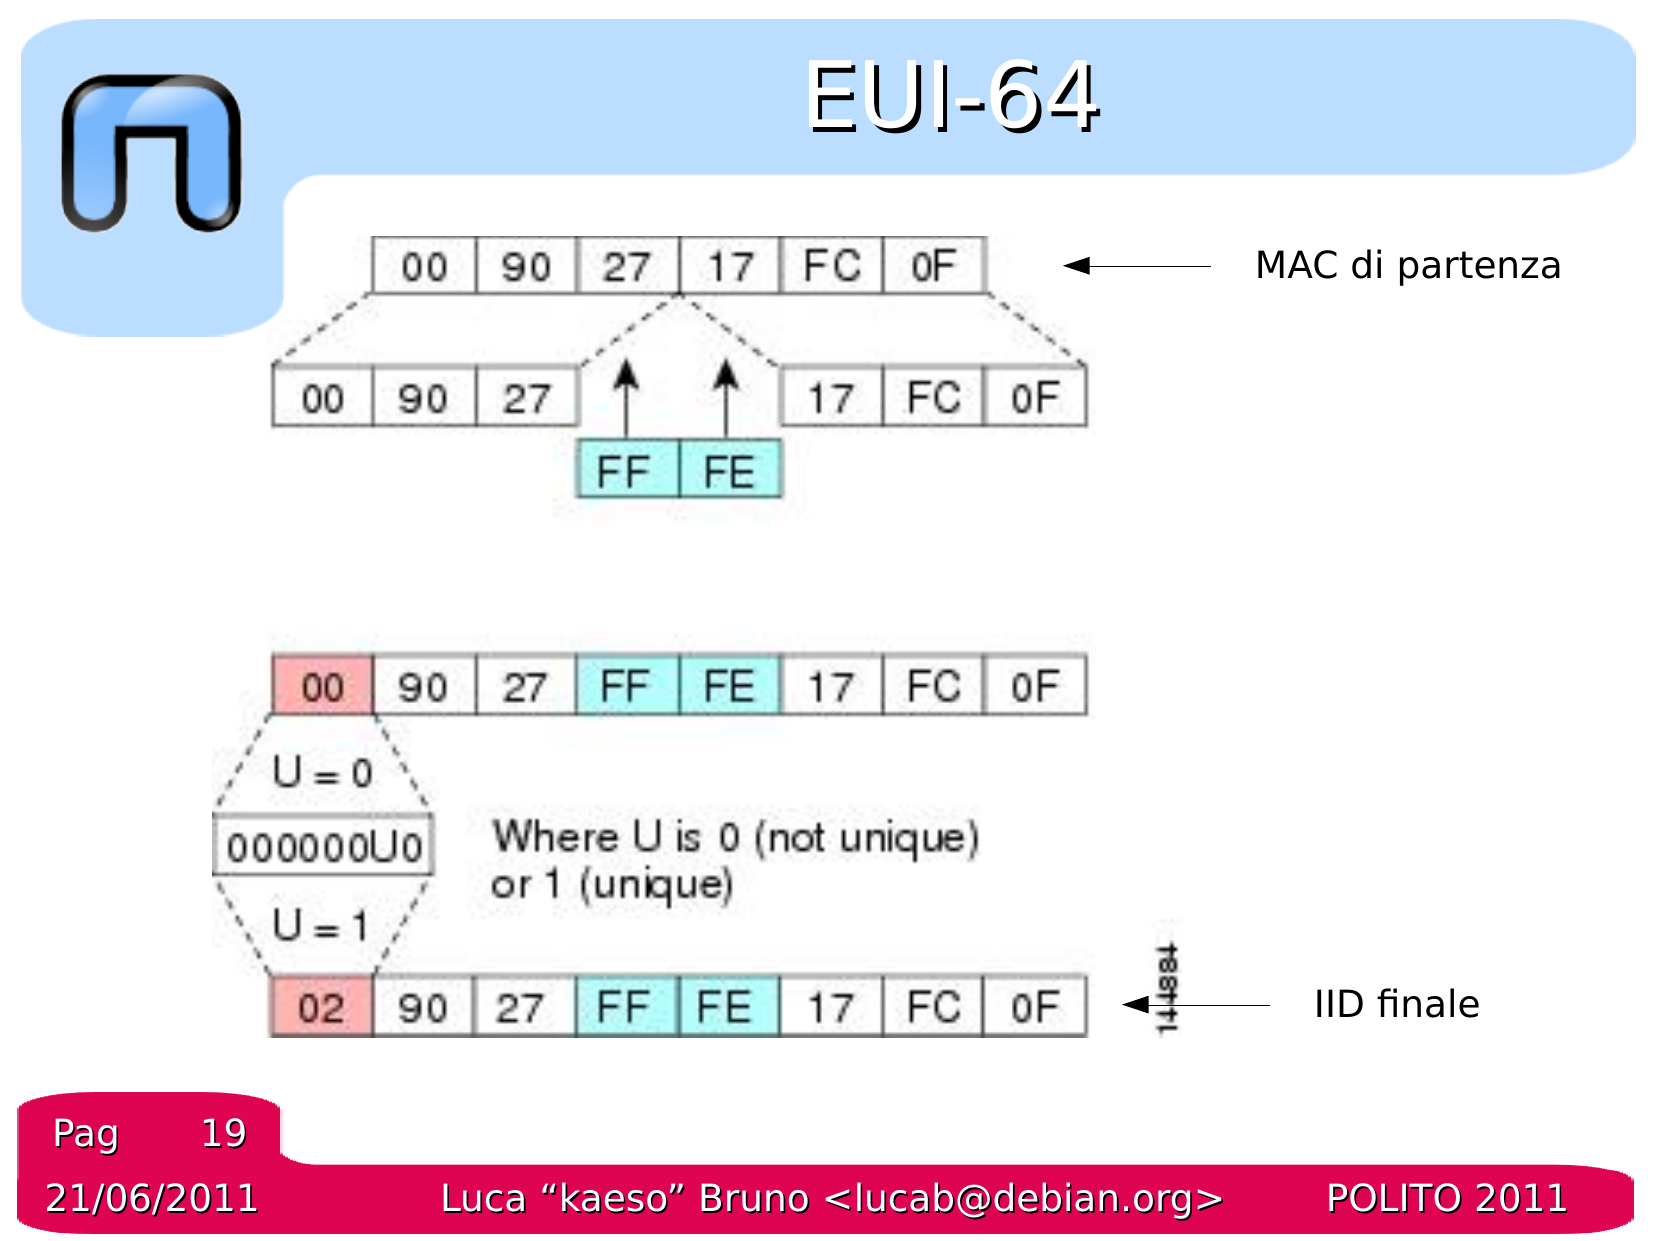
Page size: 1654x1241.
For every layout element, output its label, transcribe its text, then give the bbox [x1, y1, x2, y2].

text_box MAC di partenza [1240, 236, 1625, 295]
picture [17, 1092, 1634, 1234]
text_box 21/06/2011 [29, 1169, 284, 1241]
picture [0, 19, 1636, 1038]
title EUI-64 [265, 0, 1636, 193]
text_box IID finale [1299, 975, 1654, 1034]
text_box Pag <numero> [38, 1104, 424, 1178]
text_box Luca “kaeso” Bruno <lucab@debian.org> POLITO 2011 [425, 1169, 1585, 1241]
